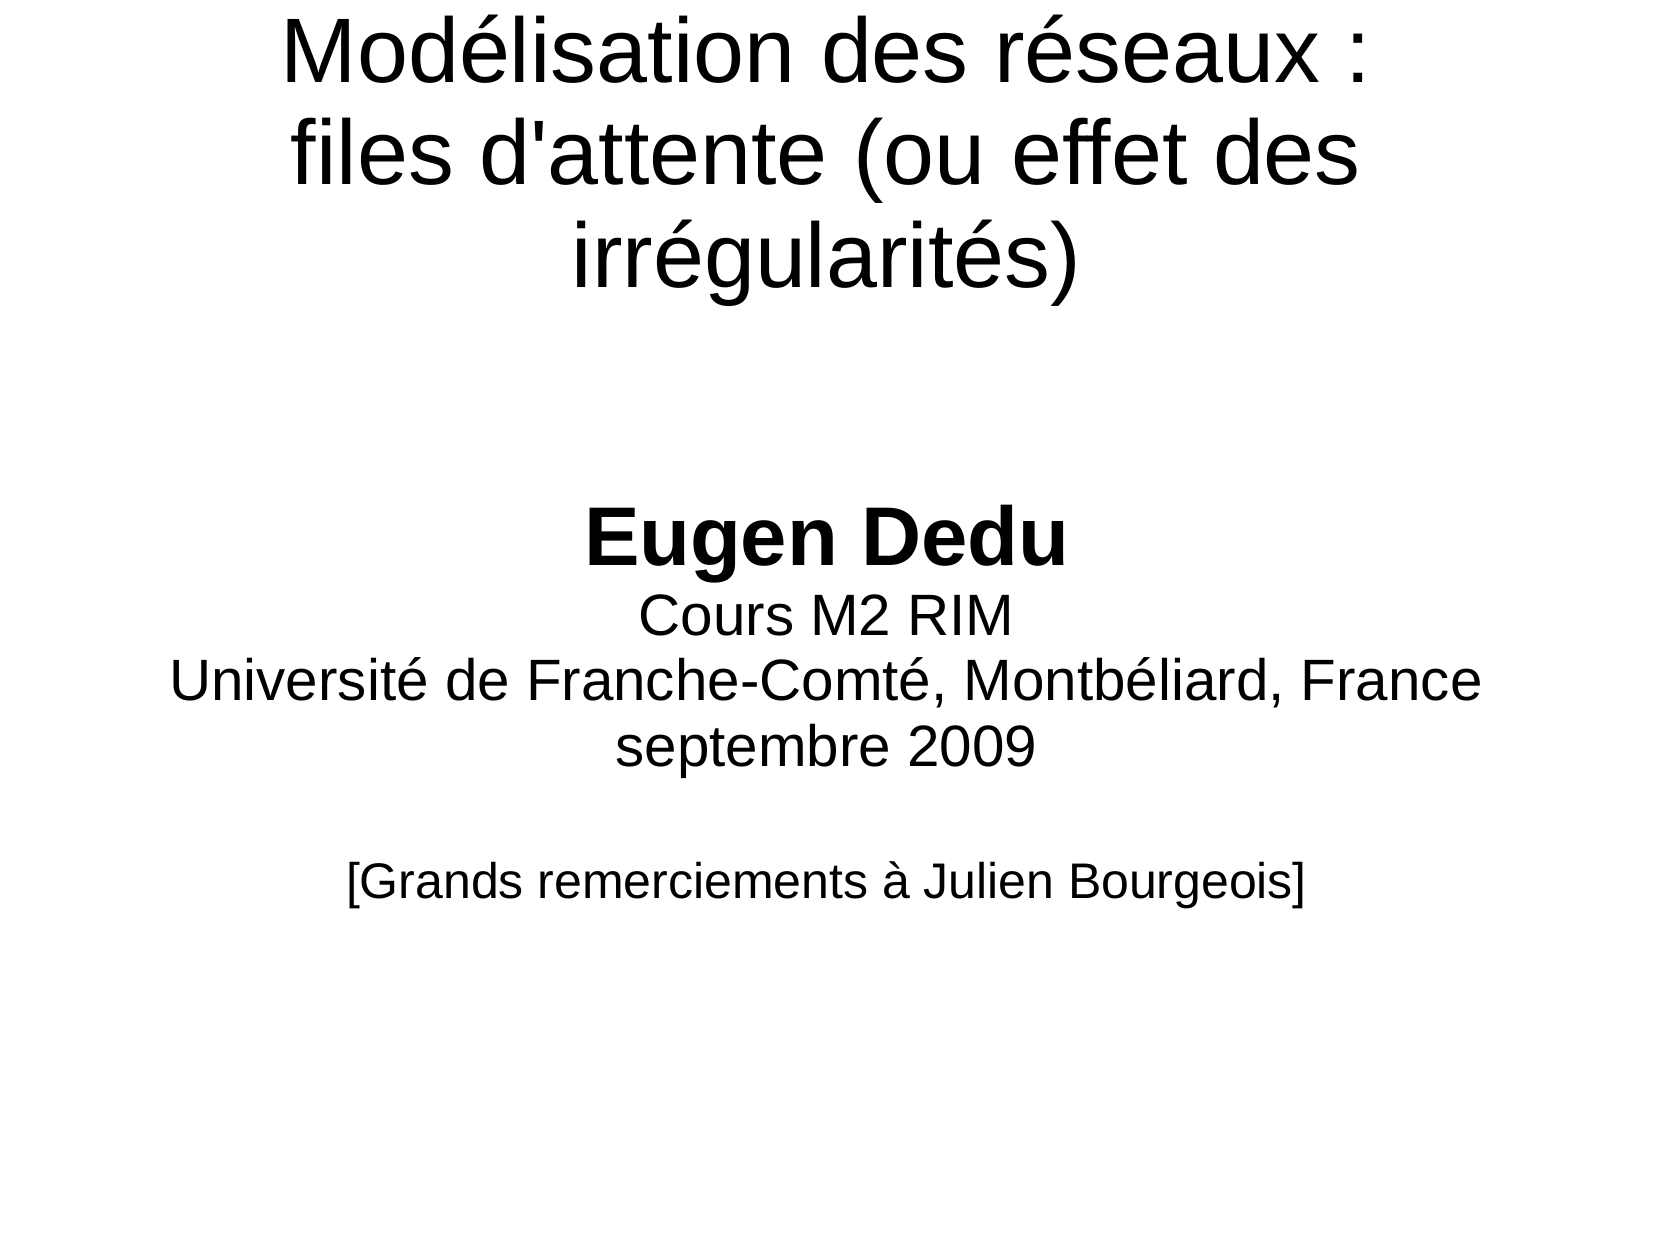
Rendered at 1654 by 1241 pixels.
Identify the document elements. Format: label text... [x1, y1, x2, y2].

title Modélisation des réseaux : files d'attente (ou effet des irrégularités) [82, 0, 1571, 290]
subtitle Eugen Dedu Cours M2 RIM Université de Franche-Comté, Montbéliard, France septembre 2009 [Grands remerciements à Julien Bourgeois] [82, 290, 1571, 1109]
